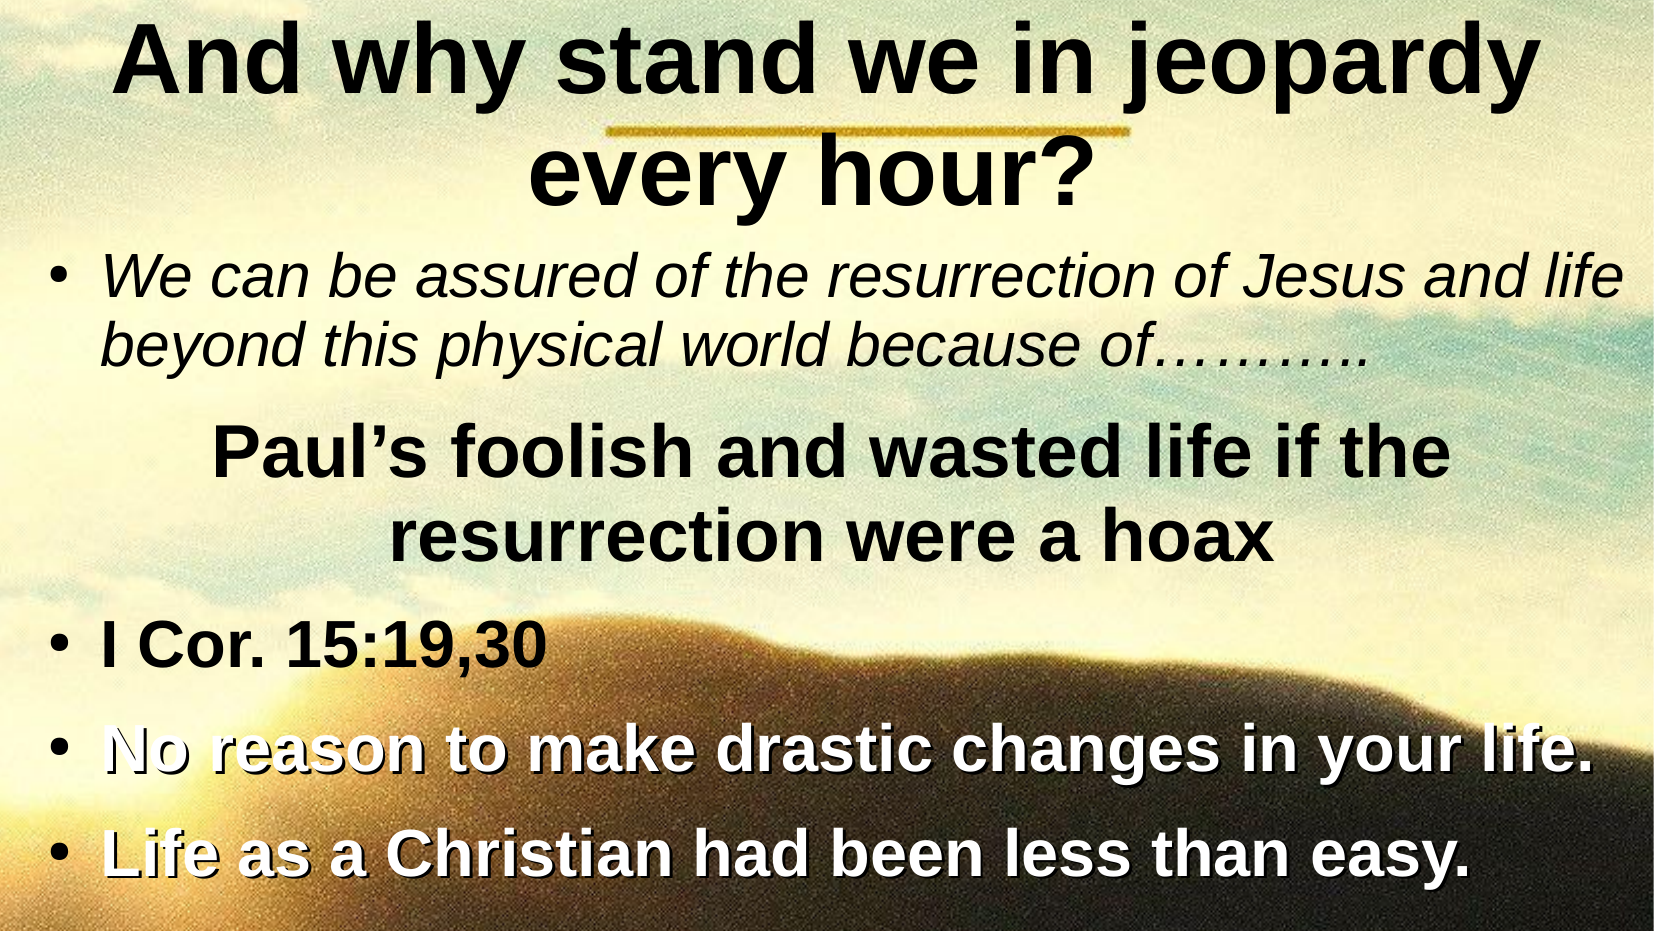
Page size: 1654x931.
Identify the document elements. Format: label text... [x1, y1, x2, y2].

list We can be assured of the resurrection of Jesus and life beyond this physical world because of……….. Paul’s foolish and wasted life if the resurrection were a hoax I Cor. 15:19,30 No reason to make drastic changes in your life. Life as a Christian had been less than easy. [30, 240, 1636, 916]
title And why stand we in jeopardy every hour? [82, 2, 1571, 227]
picture [0, 0, 1654, 931]
